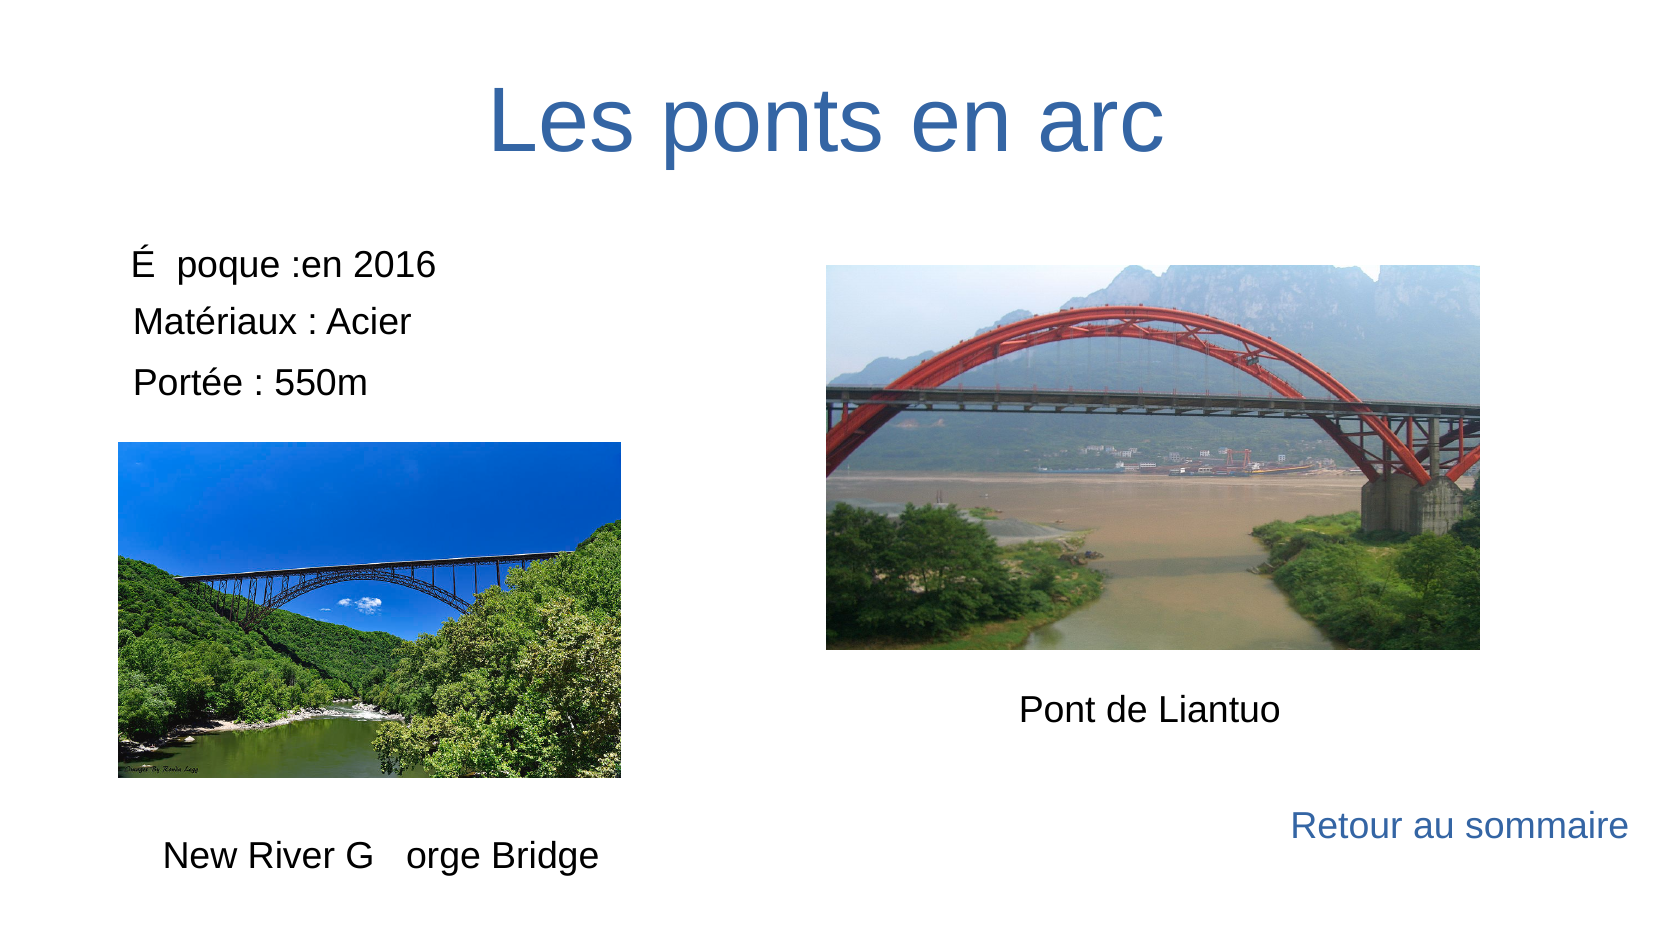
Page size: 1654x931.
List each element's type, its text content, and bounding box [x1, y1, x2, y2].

title Les ponts en arc [82, 37, 1571, 193]
text_box Matériaux : Acier [118, 293, 680, 392]
text_box Retour au sommaire [1275, 797, 1654, 856]
text_box Portée : 550m [118, 354, 443, 412]
text_box É poque :en 2016 [115, 236, 709, 294]
picture [826, 265, 1480, 650]
text_box New River G orge Bridge [147, 826, 590, 886]
text_box Pont de Liantuo [1003, 681, 1329, 739]
picture [118, 442, 621, 778]
